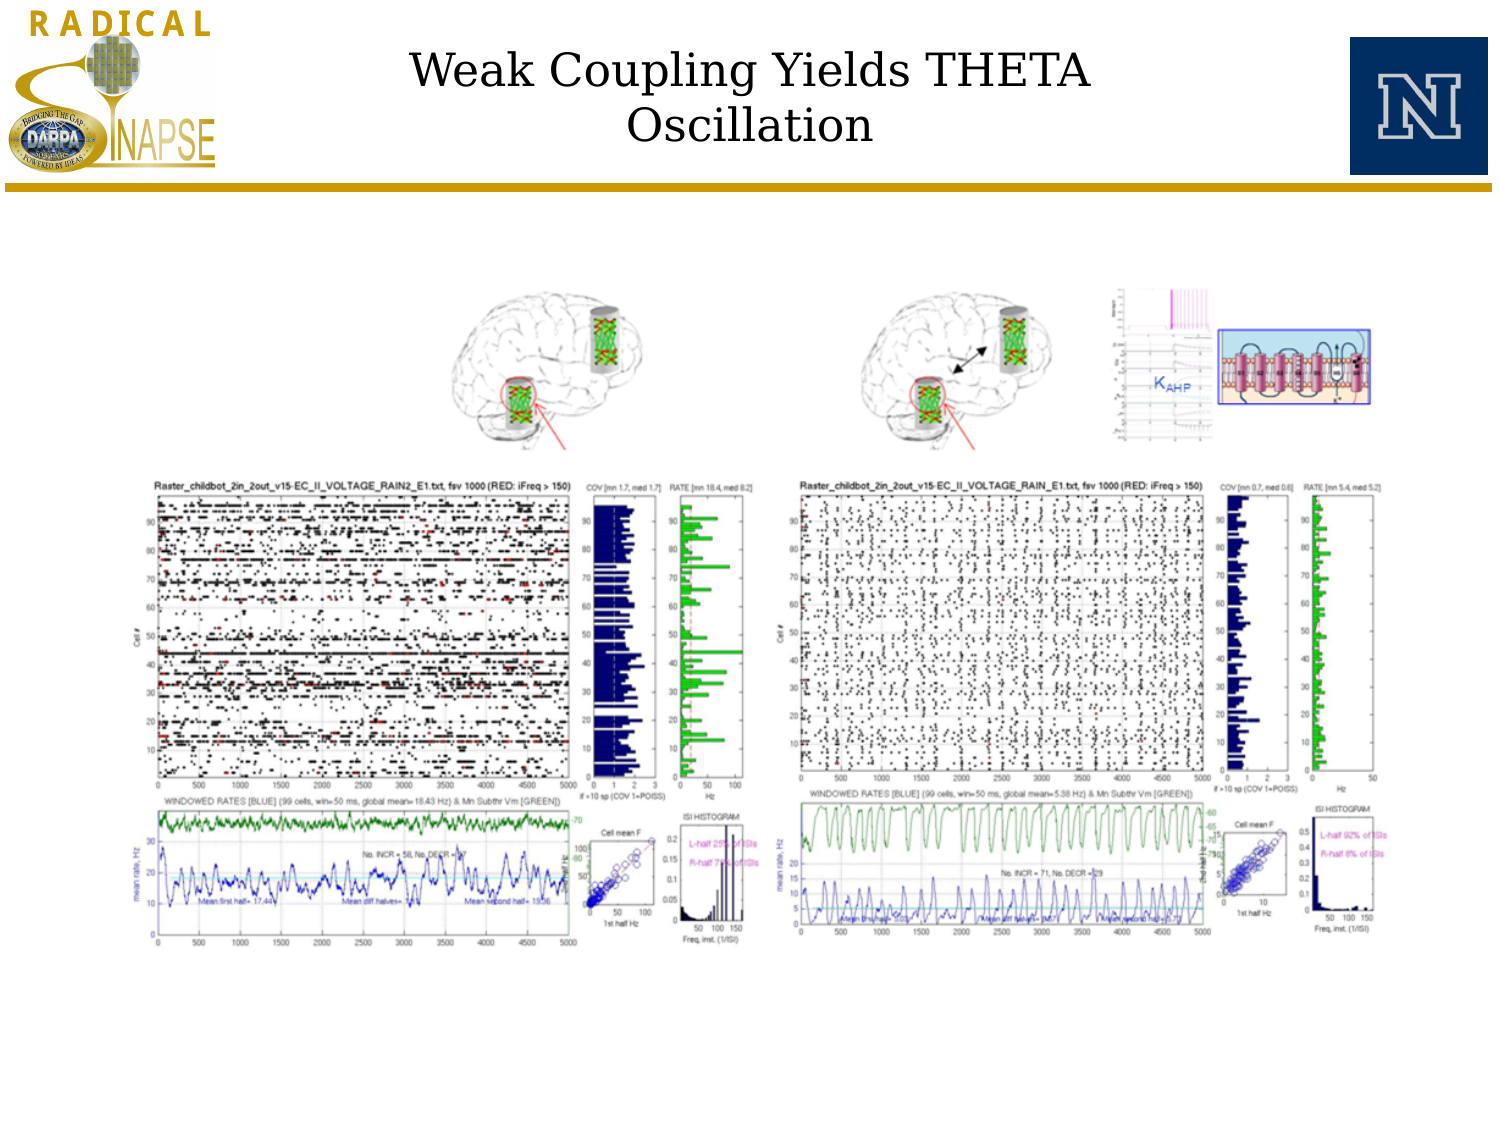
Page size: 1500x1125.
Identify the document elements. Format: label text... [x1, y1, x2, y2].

picture [1350, 37, 1488, 175]
picture [128, 275, 1393, 1020]
text_box Weak Coupling Yields THETA Oscillation [275, 32, 1225, 121]
